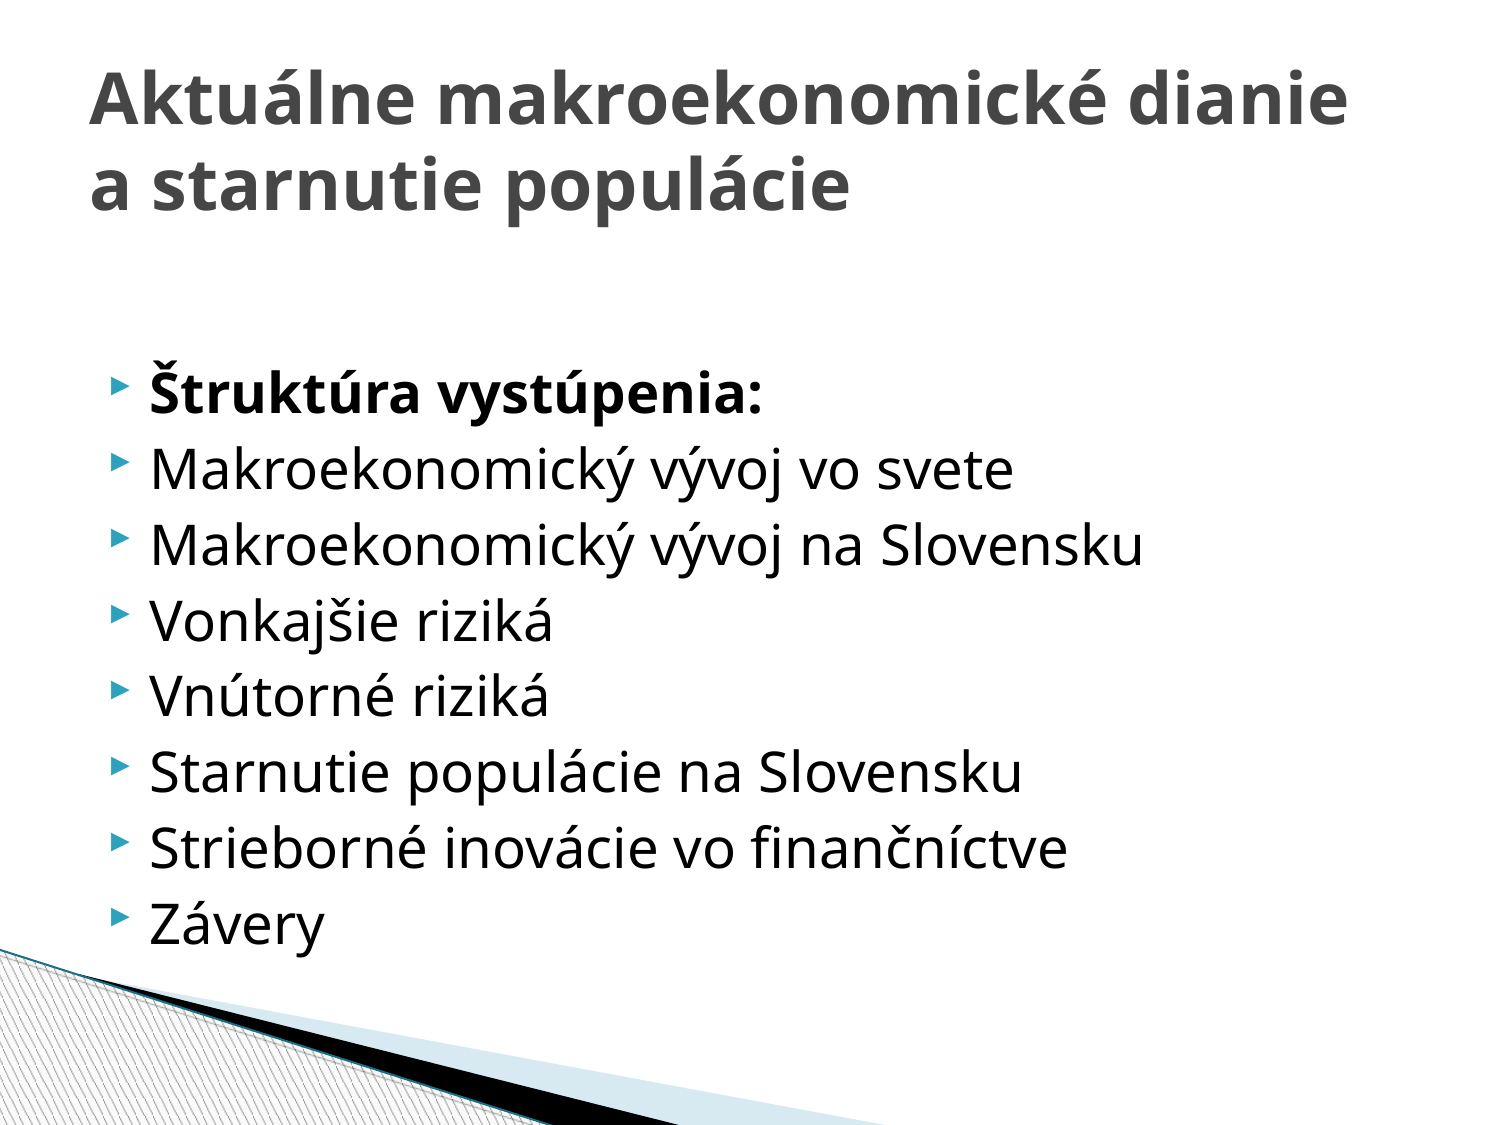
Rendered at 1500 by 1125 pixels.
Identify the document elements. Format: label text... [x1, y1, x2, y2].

picture [0, 952, 543, 1125]
list Štruktúra vystúpenia: Makroekonomický vývoj vo svete Makroekonomický vývoj na Slovensku Vonkajšie riziká Vnútorné riziká Starnutie populácie na Slovensku Strieborné inovácie vo finančníctve Závery [75, 349, 1425, 986]
title Aktuálne makroekonomické dianie a starnutie populácie [75, 45, 1425, 233]
